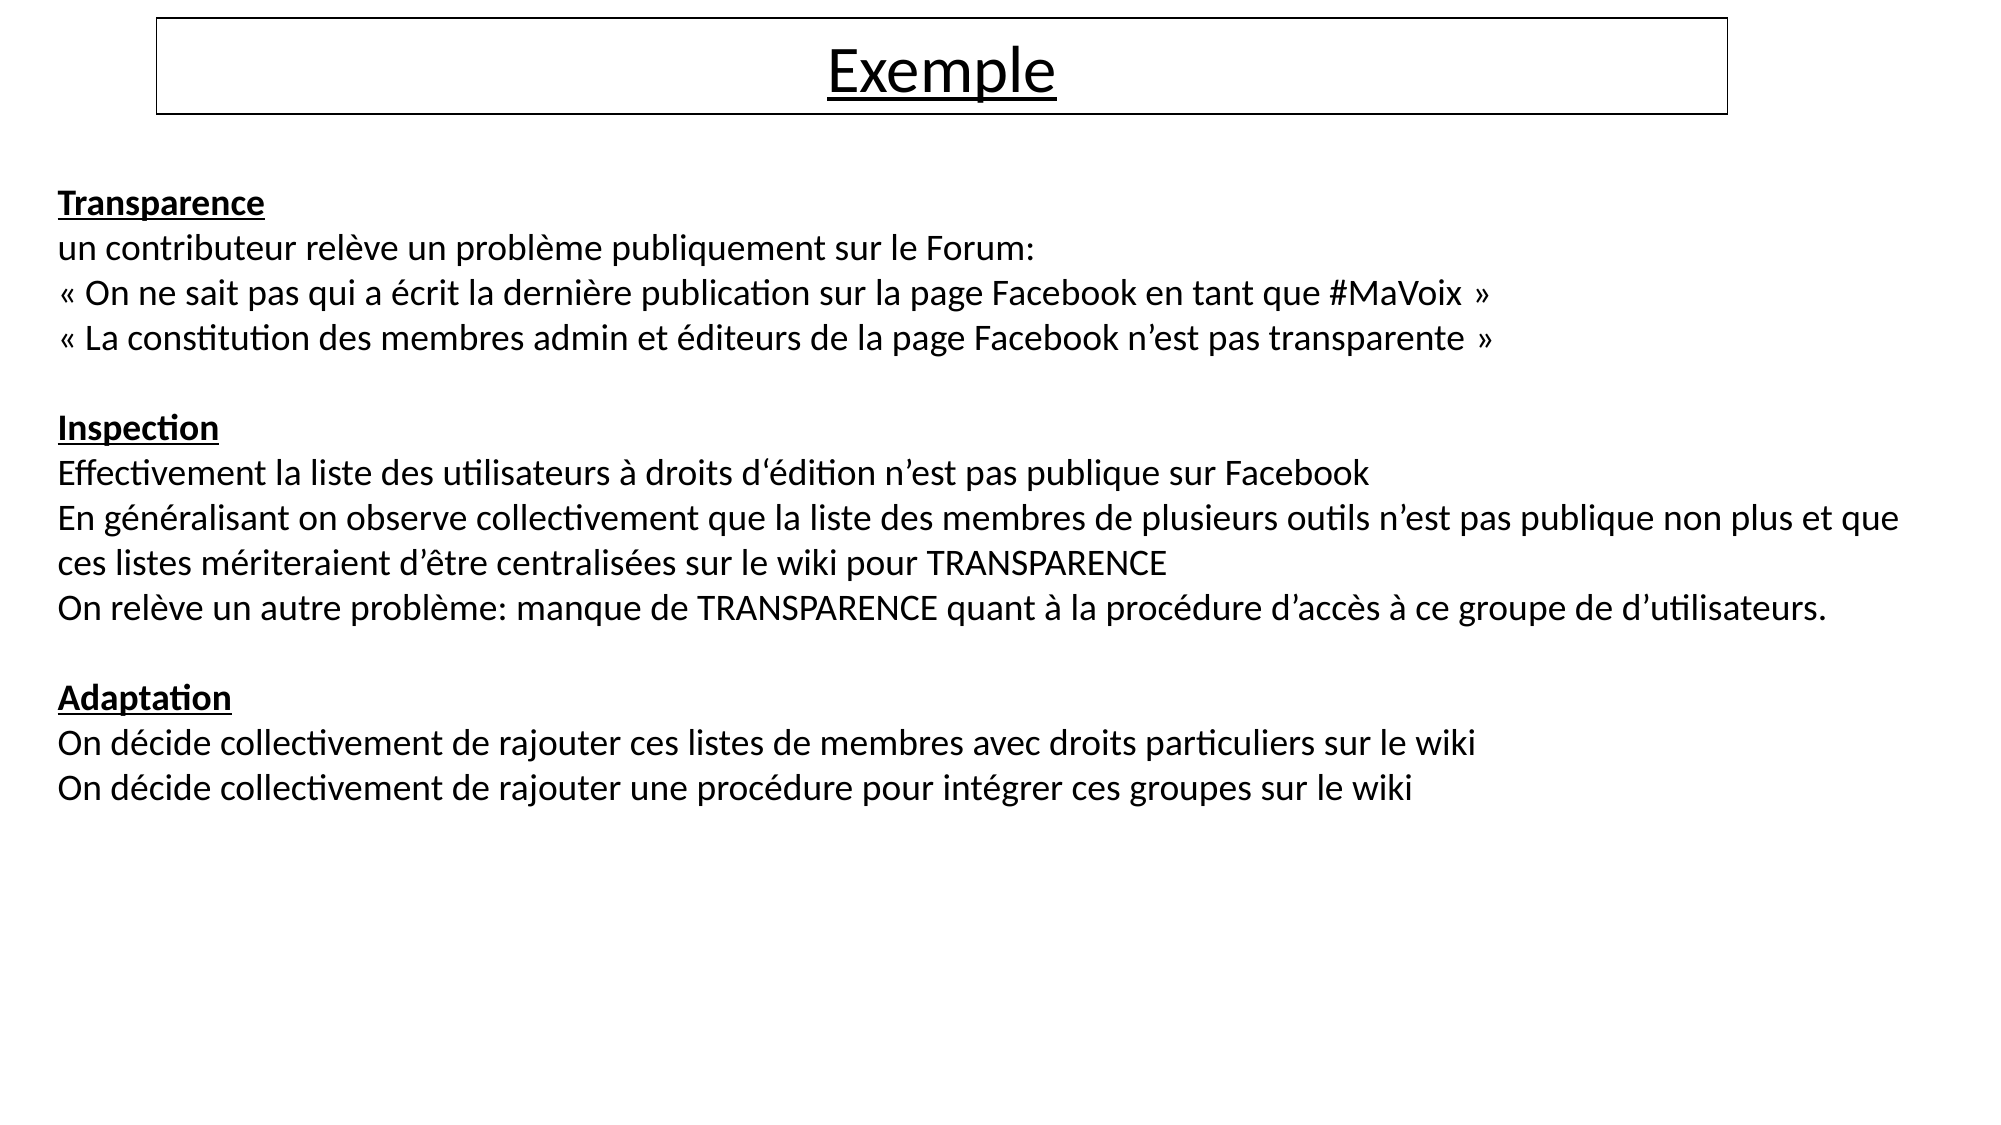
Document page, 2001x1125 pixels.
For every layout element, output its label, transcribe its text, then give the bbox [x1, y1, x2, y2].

text_box Exemple [156, 18, 1728, 115]
text_box Transparence un contributeur relève un problème publiquement sur le Forum: « On ne sait pas qui a écrit la dernière publication sur la page Facebook en tant que #MaVoix » « La constitution des membres admin et éditeurs de la page Facebook n’est pas transparente » Inspection Effectivement la liste des utilisateurs à droits d‘édition n’est pas publique sur Facebook En généralisant on observe collectivement que la liste des membres de plusieurs outils n’est pas publique non plus et que ces listes mériteraient d’être centralisées sur le wiki pour TRANSPARENCE On relève un autre problème: manque de TRANSPARENCE quant à la procédure d’accès à ce groupe de d’utilisateurs. Adaptation On décide collectivement de rajouter ces listes de membres avec droits particuliers sur le wiki On décide collectivement de rajouter une procédure pour intégrer ces groupes sur le wiki [42, 170, 1937, 867]
